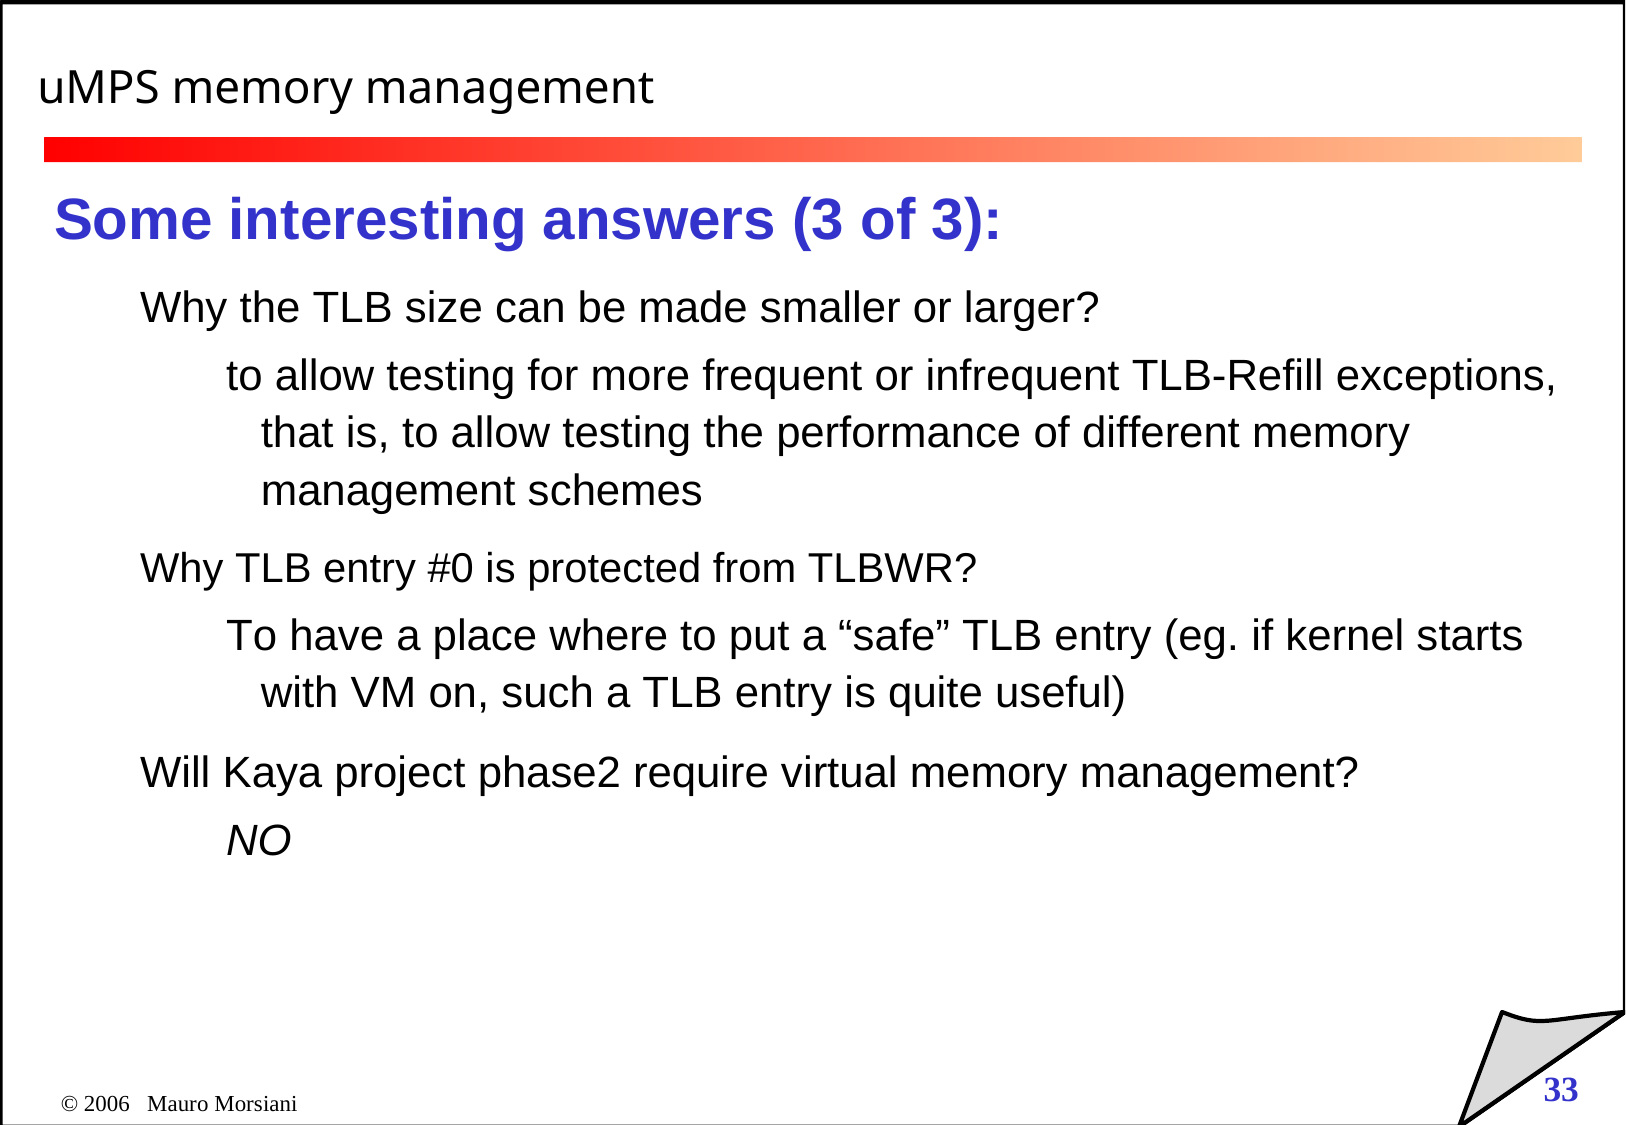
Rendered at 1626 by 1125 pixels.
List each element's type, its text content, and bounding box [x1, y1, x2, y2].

list Some interesting answers (3 of 3): Why the TLB size can be made smaller or larger? to allow testing for more frequent or infrequent TLB-Refill exceptions, that is, to allow testing the performance of different memory management schemes Why TLB entry #0 is protected from TLBWR? To have a place where to put a “safe” TLB entry (eg. if kernel starts with VM on, such a TLB entry is quite useful) Will Kaya project phase2 require virtual memory management? NO [54, 187, 1571, 1124]
title uMPS memory management [37, 44, 1588, 131]
